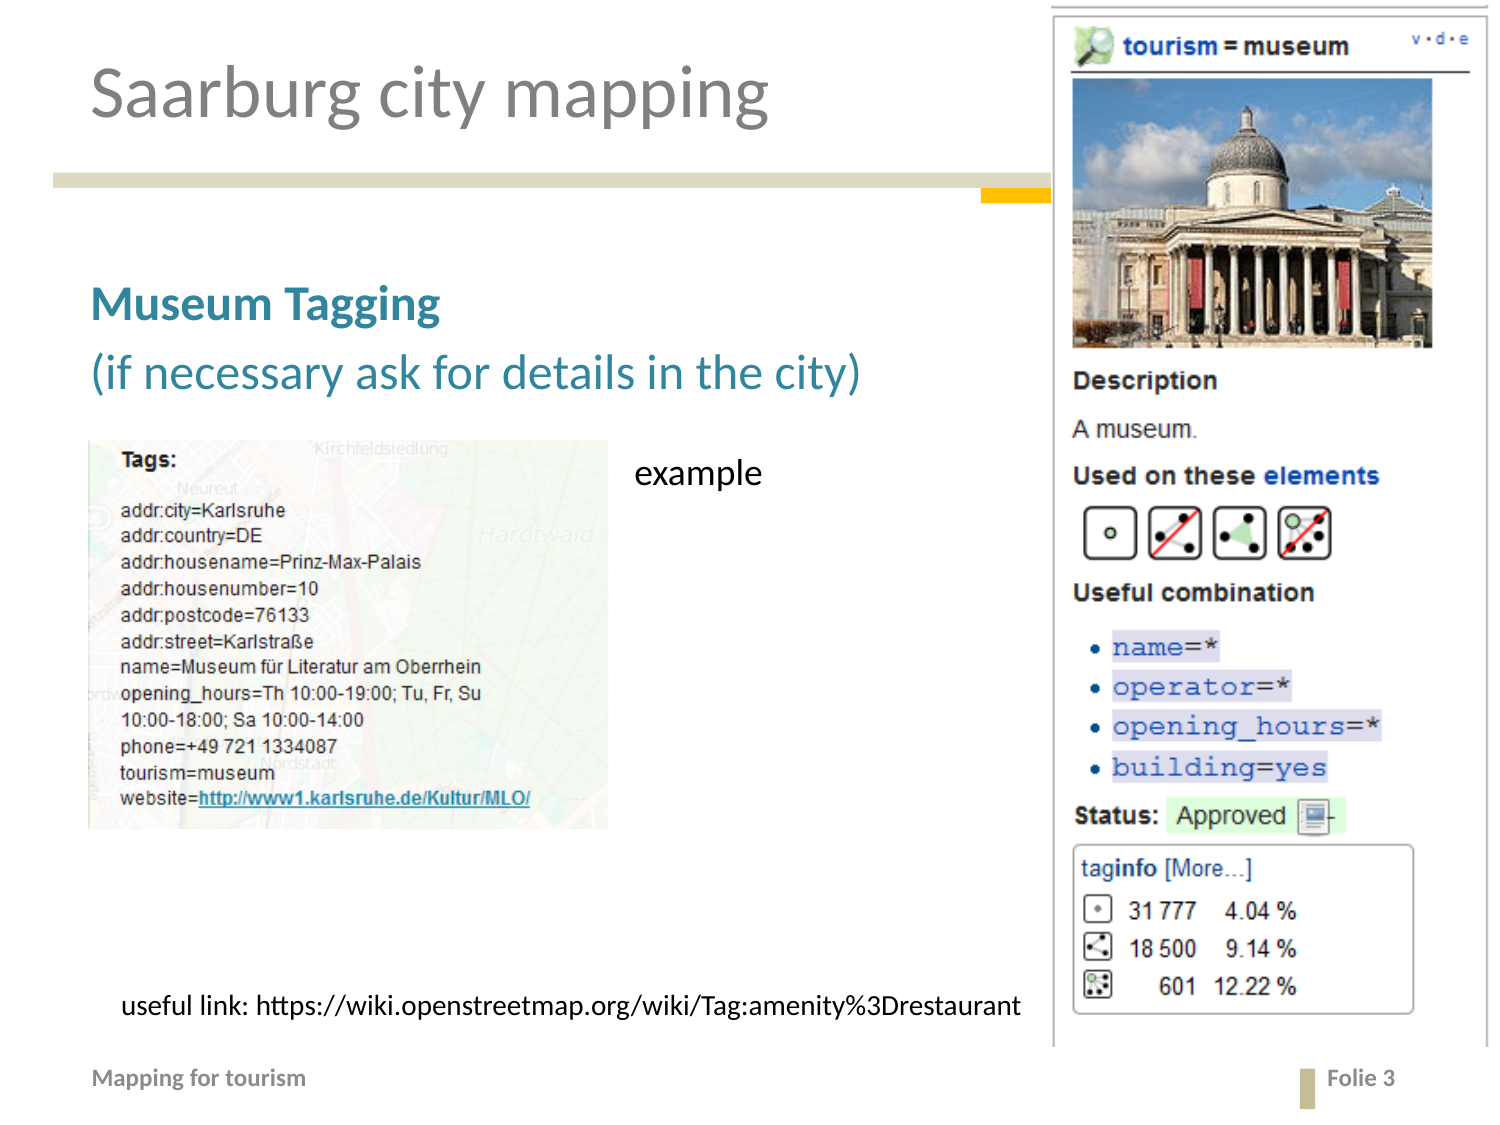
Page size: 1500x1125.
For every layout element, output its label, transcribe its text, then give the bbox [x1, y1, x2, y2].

slide_number Folie <Nummer> [1312, 1047, 1468, 1107]
title Saarburg city mapping [75, 30, 1051, 146]
picture [88, 440, 609, 829]
text_box example [619, 440, 778, 500]
footer Mapping for tourism [76, 1046, 552, 1107]
picture [1051, 5, 1500, 1047]
list Museum Tagging (if necessary ask for details in the city) [75, 262, 1051, 1005]
text_box useful link: https://wiki.openstreetmap.org/wiki/Tag:amenity%3Drestaurant [106, 978, 1037, 1029]
